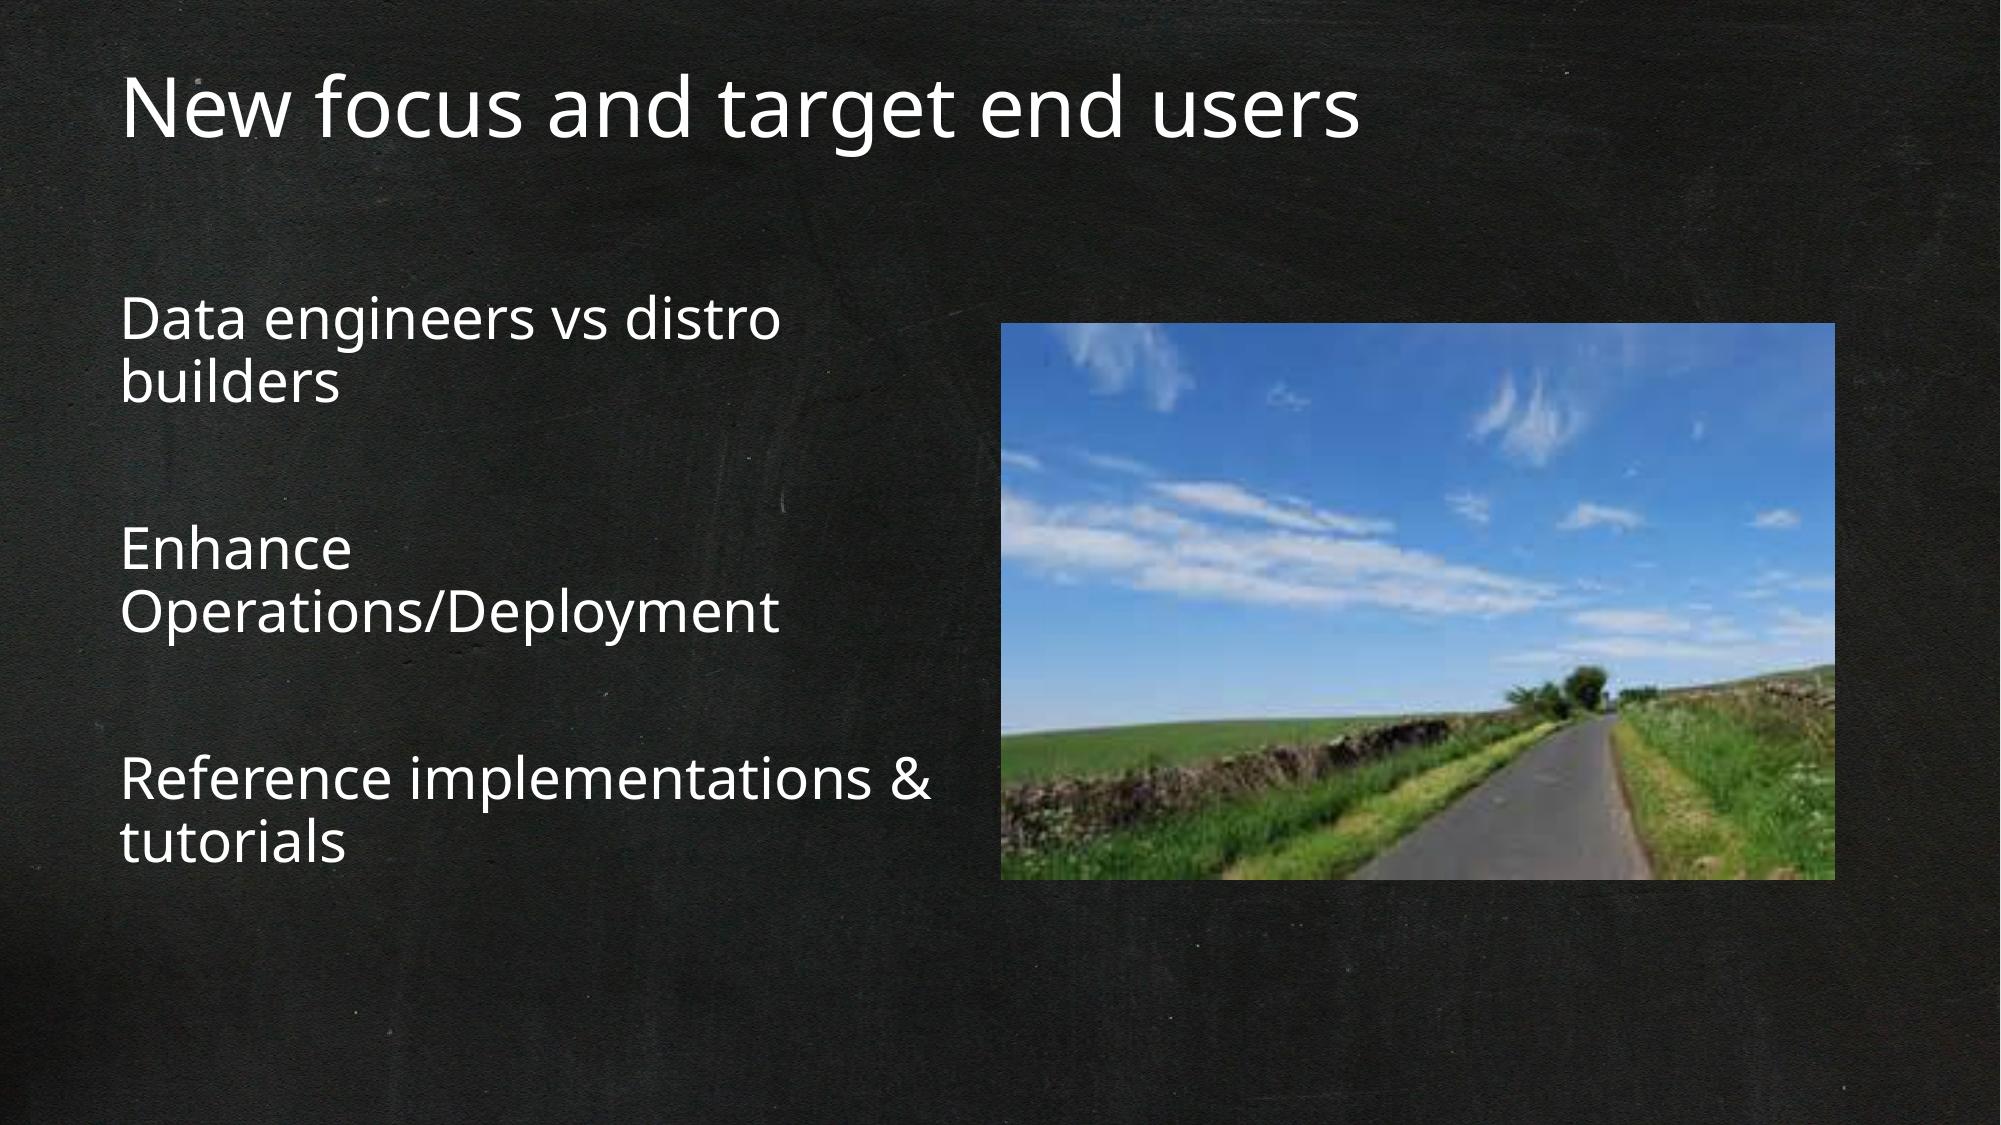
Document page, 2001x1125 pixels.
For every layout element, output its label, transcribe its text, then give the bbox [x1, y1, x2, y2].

list Data engineers vs distro builders Enhance Operations/Deployment Reference implementations & tutorials [104, 281, 986, 992]
picture [1001, 323, 1835, 880]
title New focus and target end users [104, 2, 1830, 220]
